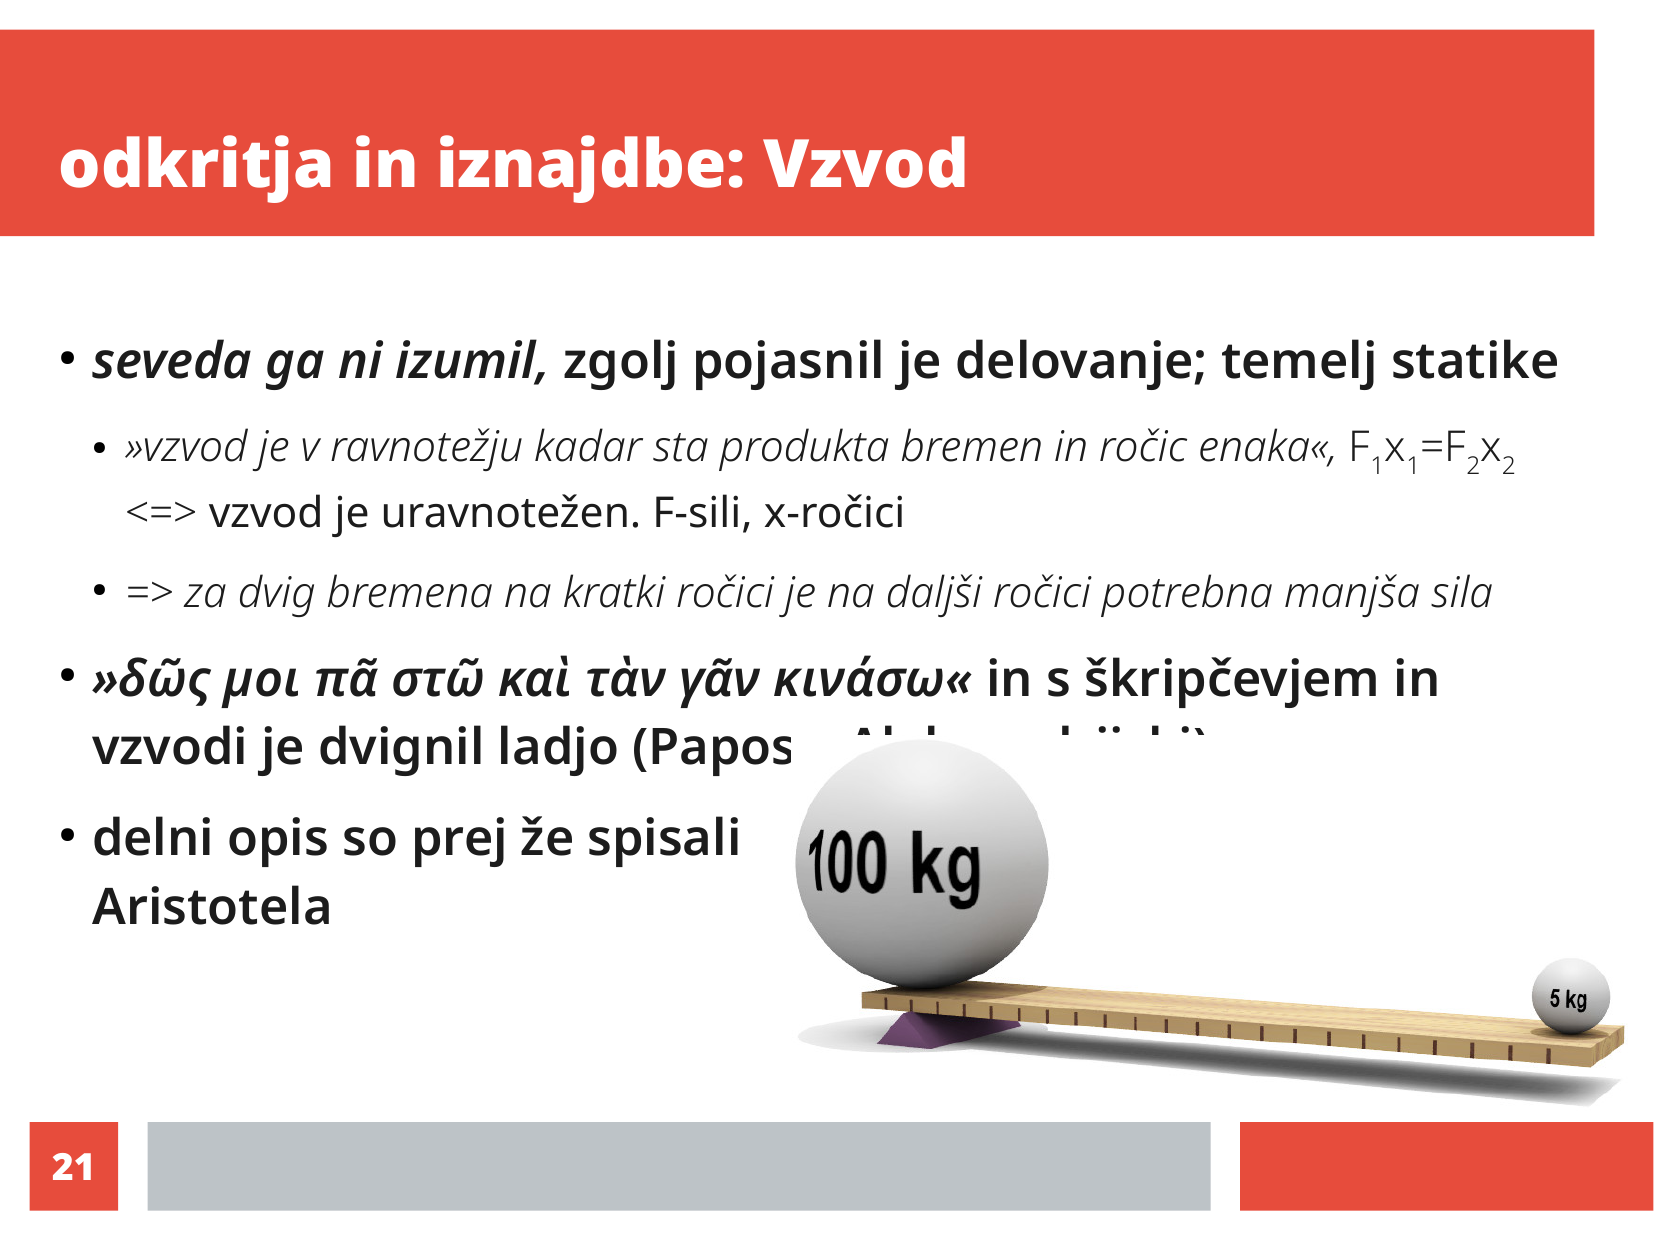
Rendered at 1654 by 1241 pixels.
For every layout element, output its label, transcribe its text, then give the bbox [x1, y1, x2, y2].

list seveda ga ni izumil, zgolj pojasnil je delovanje; temelj statike »vzvod je v ravnotežju kadar sta produkta bremen in ročic enaka«, F1x1=F2x2 <=> vzvod je uravnotežen. F-sili, x-ročici => za dvig bremena na kratki ročici je na daljši ročici potrebna manjša sila »δῶς μοι πᾶ στῶ καὶ τὰν γᾶν κινάσω« in s škripčevjem in vzvodi je dvignil ladjo (Papos Aleksandrijski) delni opis so prej že spisali peripatetiki, učenci Aristotela [59, 324, 1565, 1093]
picture [791, 735, 1628, 1111]
title odkritja in iznajdbe: Vzvod [59, 59, 1595, 207]
